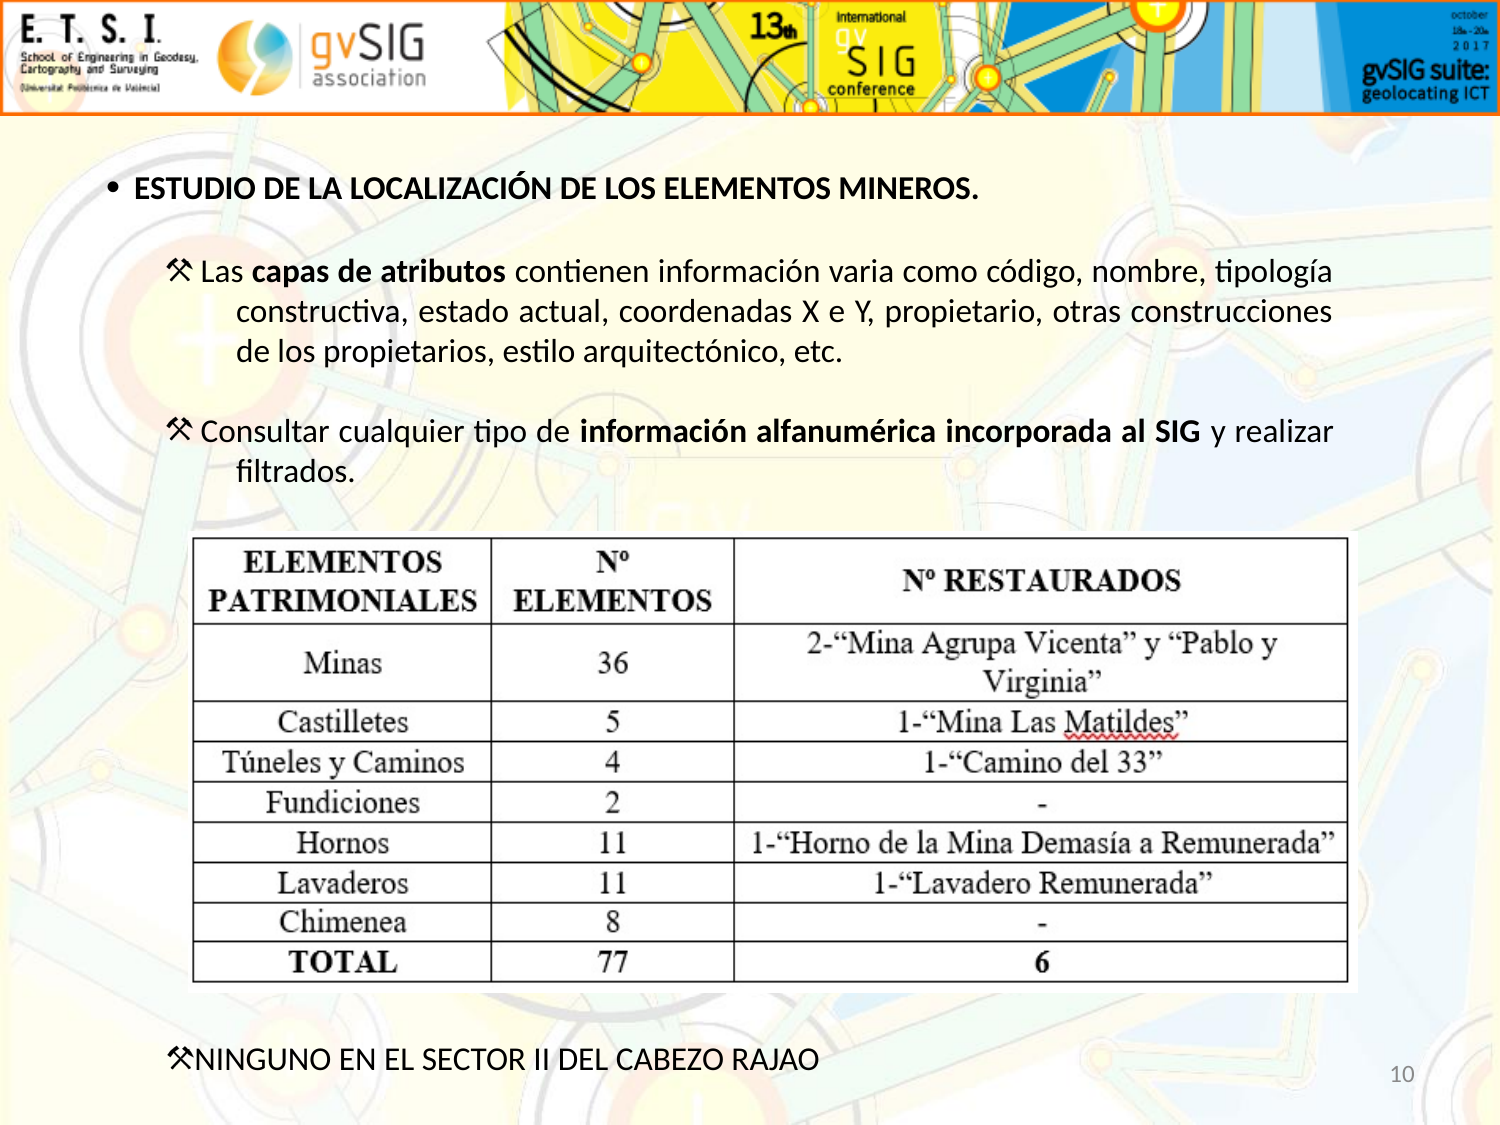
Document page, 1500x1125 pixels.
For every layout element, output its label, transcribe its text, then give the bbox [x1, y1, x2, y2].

picture [0, 0, 1500, 1125]
picture [166, 1043, 195, 1072]
text_box Las capas de atributos contienen información varia como código, nombre, tipología constructiva, estado actual, coordenadas X e Y, propietario, otras construcciones de los propietarios, estilo arquitectónico, etc. Consultar cualquier tipo de información alfanumérica incorporada al SIG y realizar filtrados. [112, 243, 1341, 510]
text_box NINGUNO EN EL SECTOR II DEL CABEZO RAJAO [151, 1030, 1376, 1085]
text_box <número> [1374, 1042, 1500, 1103]
text_box ESTUDIO DE LA LOCALIZACIÓN DE LOS ELEMENTOS MINEROS. [53, 160, 997, 218]
